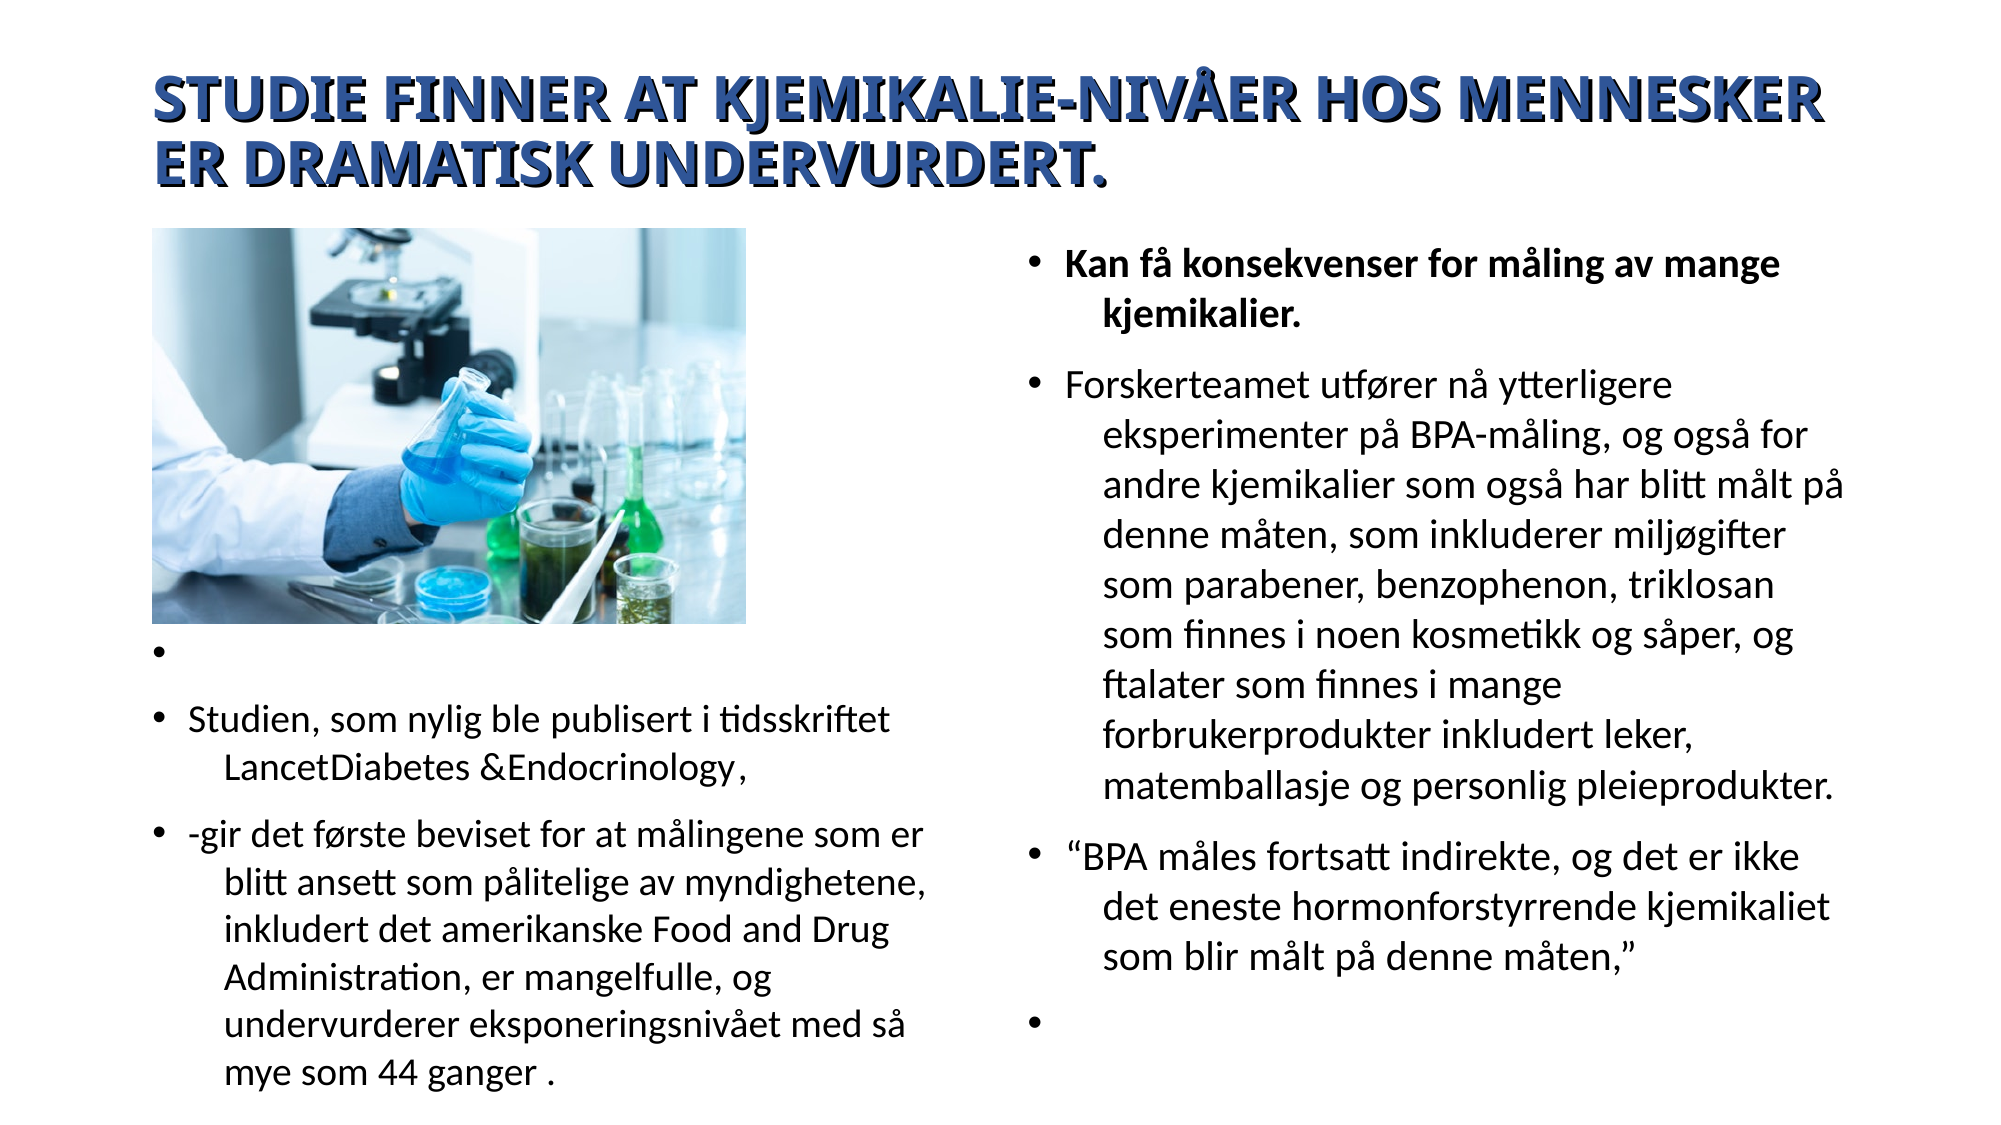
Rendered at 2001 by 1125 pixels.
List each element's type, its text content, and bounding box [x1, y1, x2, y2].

picture [152, 228, 746, 624]
title STUDIE FINNER AT KJEMIKALIE-NIVÅER HOS MENNESKER ER DRAMATISK UNDERVURDERT. [137, 59, 1863, 278]
list Kan få konsekvenser for måling av mange kjemikalier. Forskerteamet utfører nå ytterligere eksperimenter på BPA-måling, og også for andre kjemikalier som også har blitt målt på denne måten, som inkluderer miljøgifter som parabener, benzophenon, triklosan som finnes i noen kosmetikk og såper, og ftalater som finnes i mange forbrukerprodukter inkludert leker, matemballasje og personlig pleieprodukter. “BPA måles fortsatt indirekte, og det er ikke det eneste hormonforstyrrende kjemikaliet som blir målt på denne måten,” [1012, 228, 1863, 1104]
list Studien, som nylig ble publisert i tidsskriftet Lancet Diabetes & Endocrinology, -gir det første beviset for at målingene som er blitt ansett som pålitelige av myndighetene, inkludert det amerikanske Food and Drug Administration, er mangelfulle, og undervurderer eksponeringsnivået med så mye som 44 ganger . [137, 299, 988, 1104]
